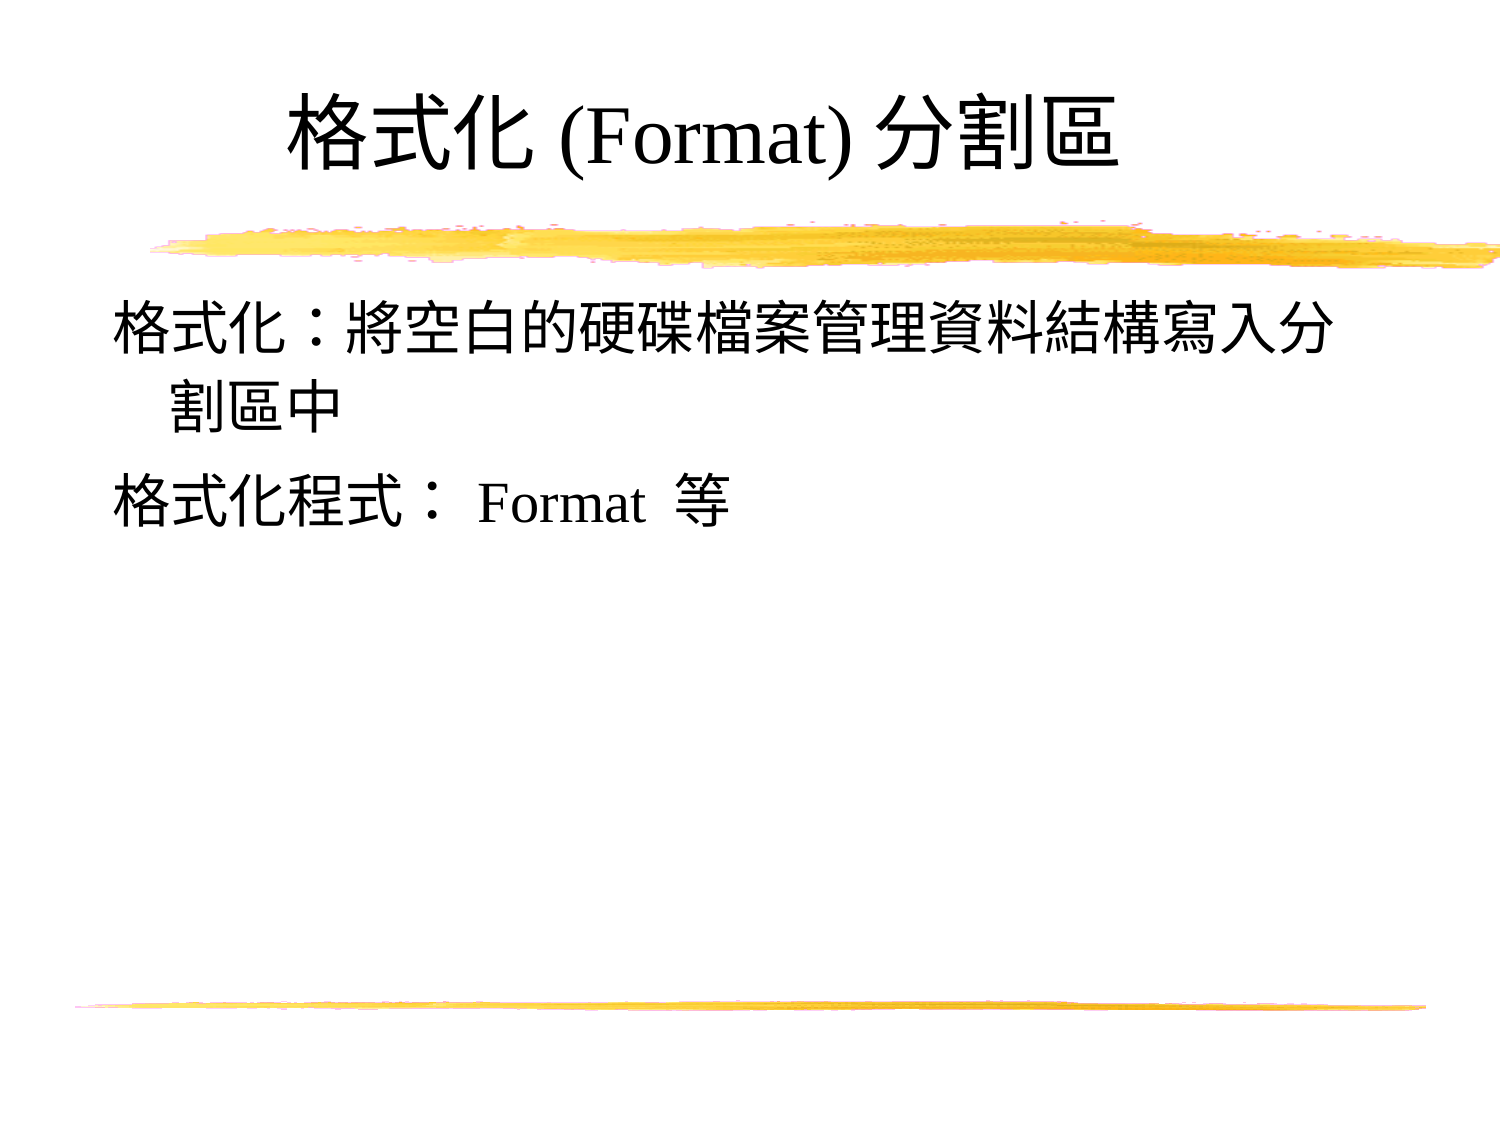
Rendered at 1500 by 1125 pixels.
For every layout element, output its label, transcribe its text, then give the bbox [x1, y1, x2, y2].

picture [150, 215, 1500, 279]
picture [75, 999, 1426, 1013]
title 格式化(Format)分割區 [66, 44, 1342, 218]
list 格式化：將空白的硬碟檔案管理資料結構寫入分割區中 格式化程式：Format 等 [112, 287, 1388, 948]
